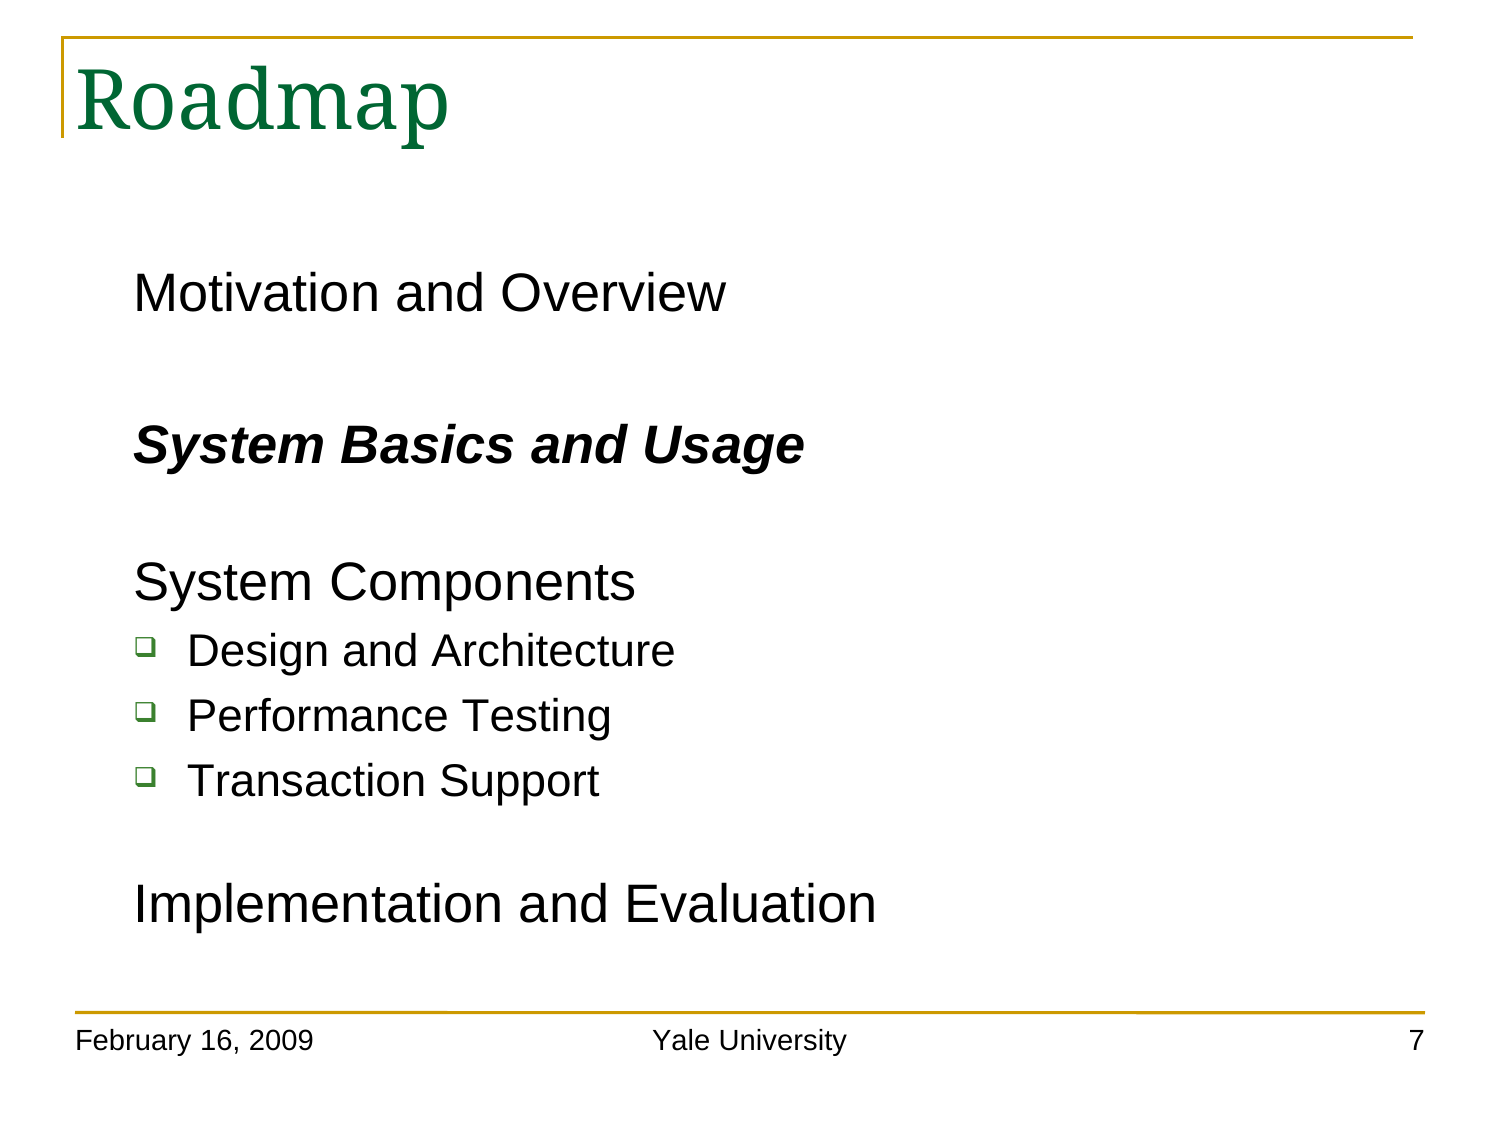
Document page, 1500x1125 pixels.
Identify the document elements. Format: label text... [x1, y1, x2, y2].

title Roadmap [75, 45, 1425, 151]
list Motivation and Overview System Basics and Usage System Components Design and Architecture Performance Testing Transaction Support Implementation and Evaluation [77, 262, 1425, 1006]
